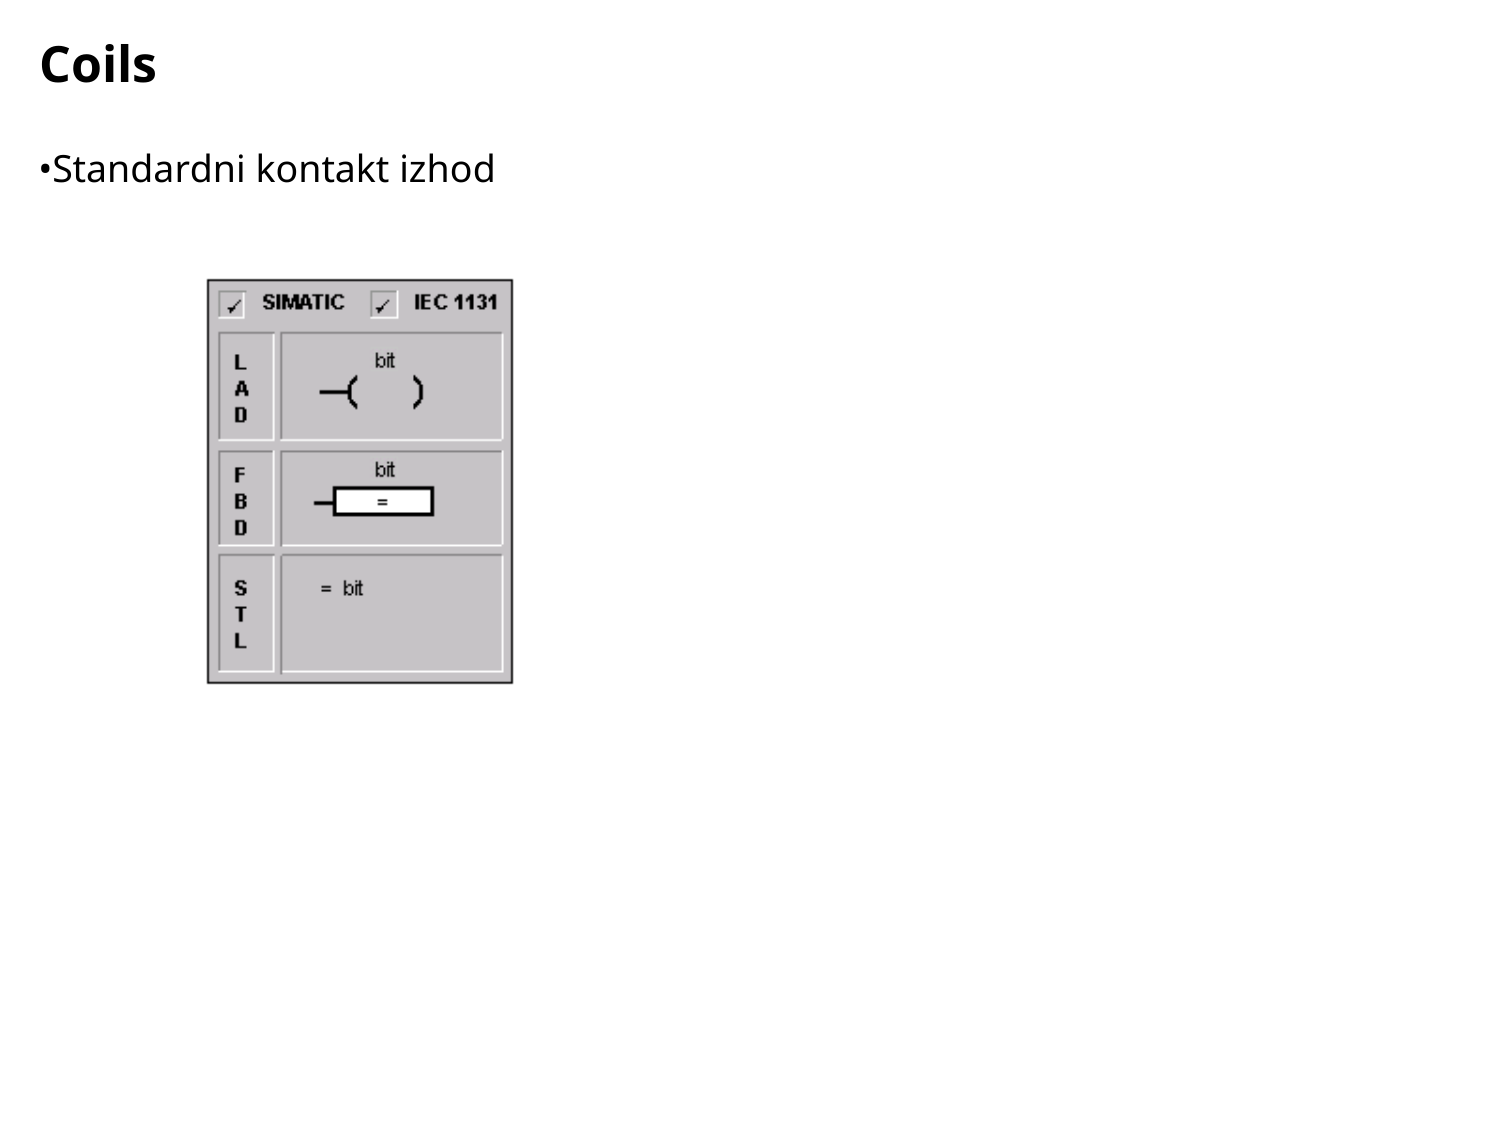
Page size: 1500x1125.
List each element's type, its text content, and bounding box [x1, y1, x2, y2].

text_box Standardni kontakt izhod [23, 137, 512, 198]
picture [200, 274, 519, 688]
text_box Coils [24, 24, 1353, 101]
